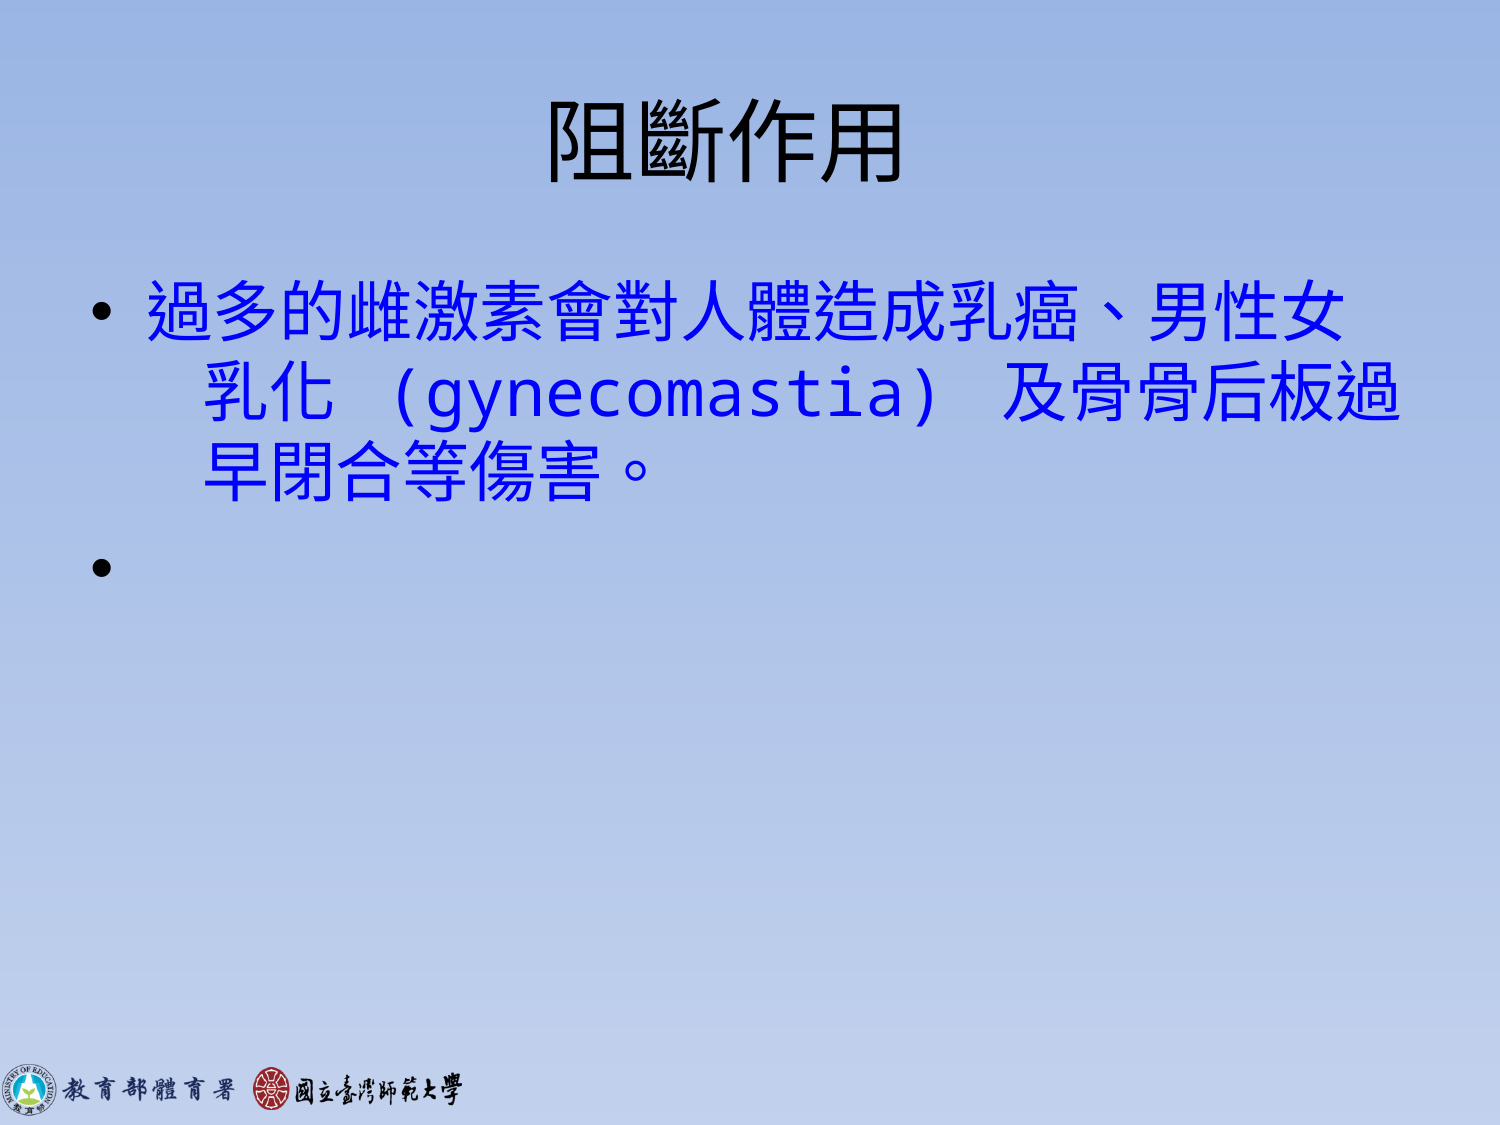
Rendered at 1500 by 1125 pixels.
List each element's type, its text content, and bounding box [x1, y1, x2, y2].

list 過多的雌激素會對人體造成乳癌、男性女乳化 (gynecomastia) 及骨骨后板過早閉合等傷害。 [75, 262, 1426, 1005]
title 阻斷作用 [75, 45, 1426, 233]
